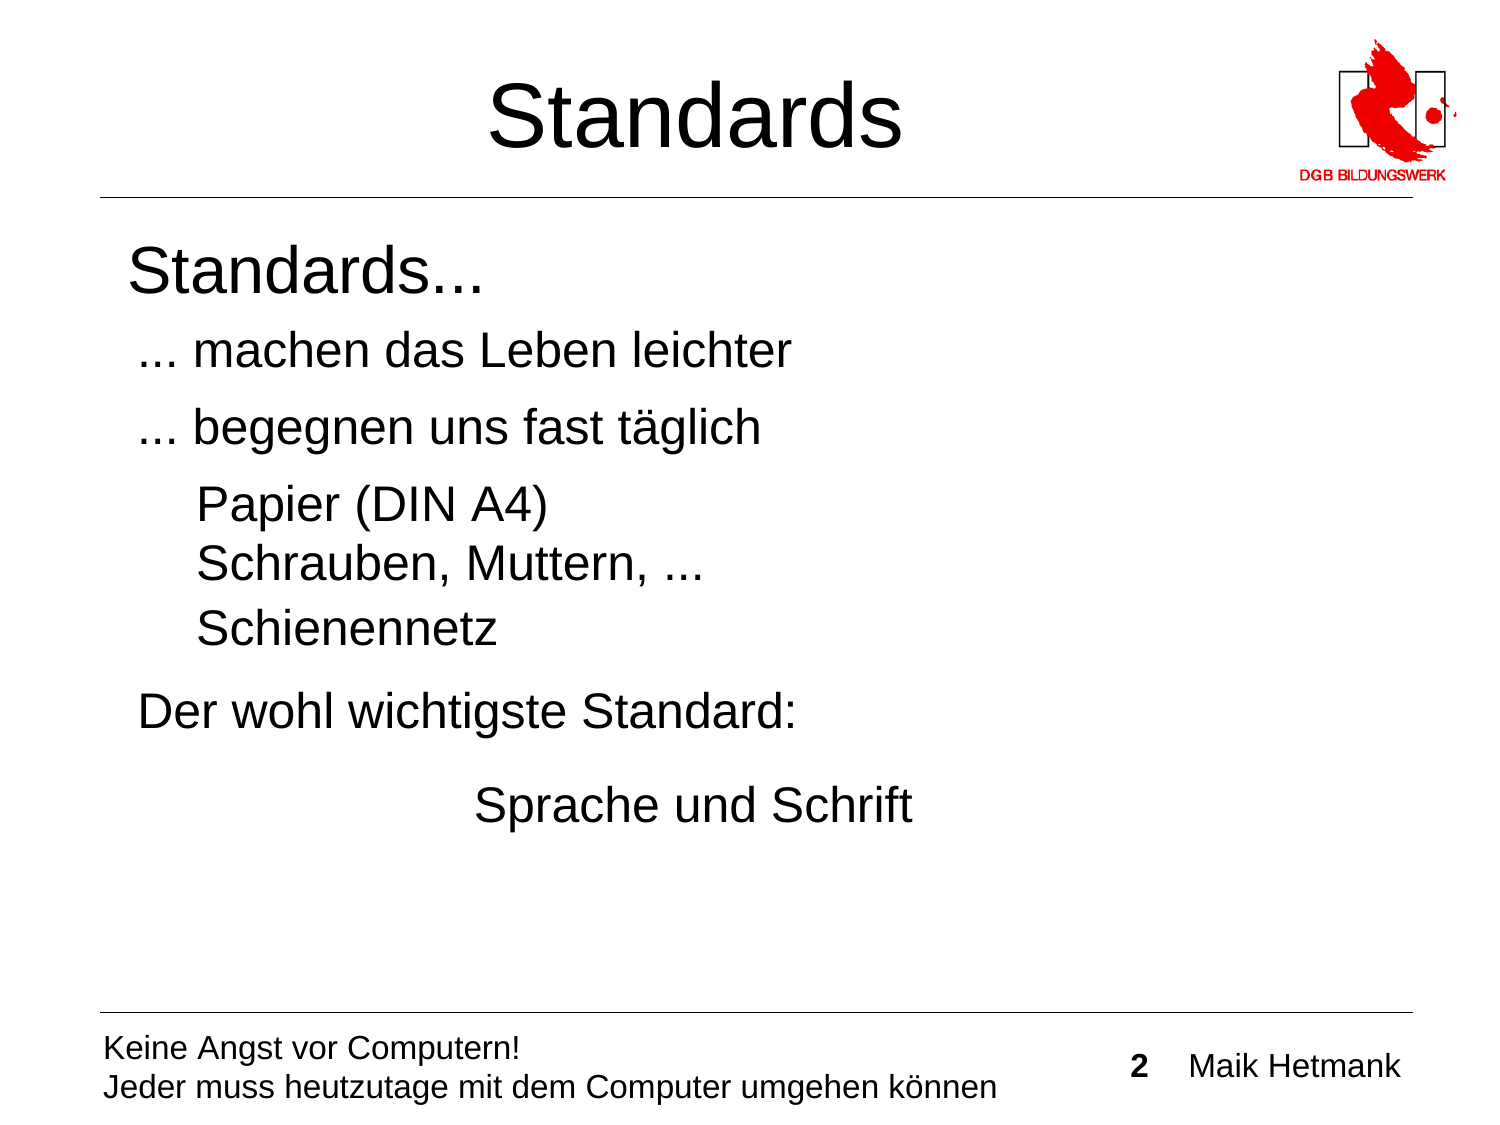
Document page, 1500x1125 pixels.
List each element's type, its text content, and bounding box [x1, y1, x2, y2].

picture [1299, 37, 1457, 181]
title Standards [87, 49, 1305, 175]
text_box Papier (DIN A4) [137, 472, 699, 531]
text_box Sprache und Schrift [473, 773, 1005, 833]
list Standards... [112, 224, 1426, 324]
text_box ... begegnen uns fast täglich [137, 395, 1407, 452]
text_box Schienennetz [137, 596, 699, 661]
text_box Schrauben, Muttern, ... [137, 531, 1154, 596]
text_box ... machen das Leben leichter [137, 318, 1407, 383]
text_box Der wohl wichtigste Standard: [137, 679, 1407, 741]
